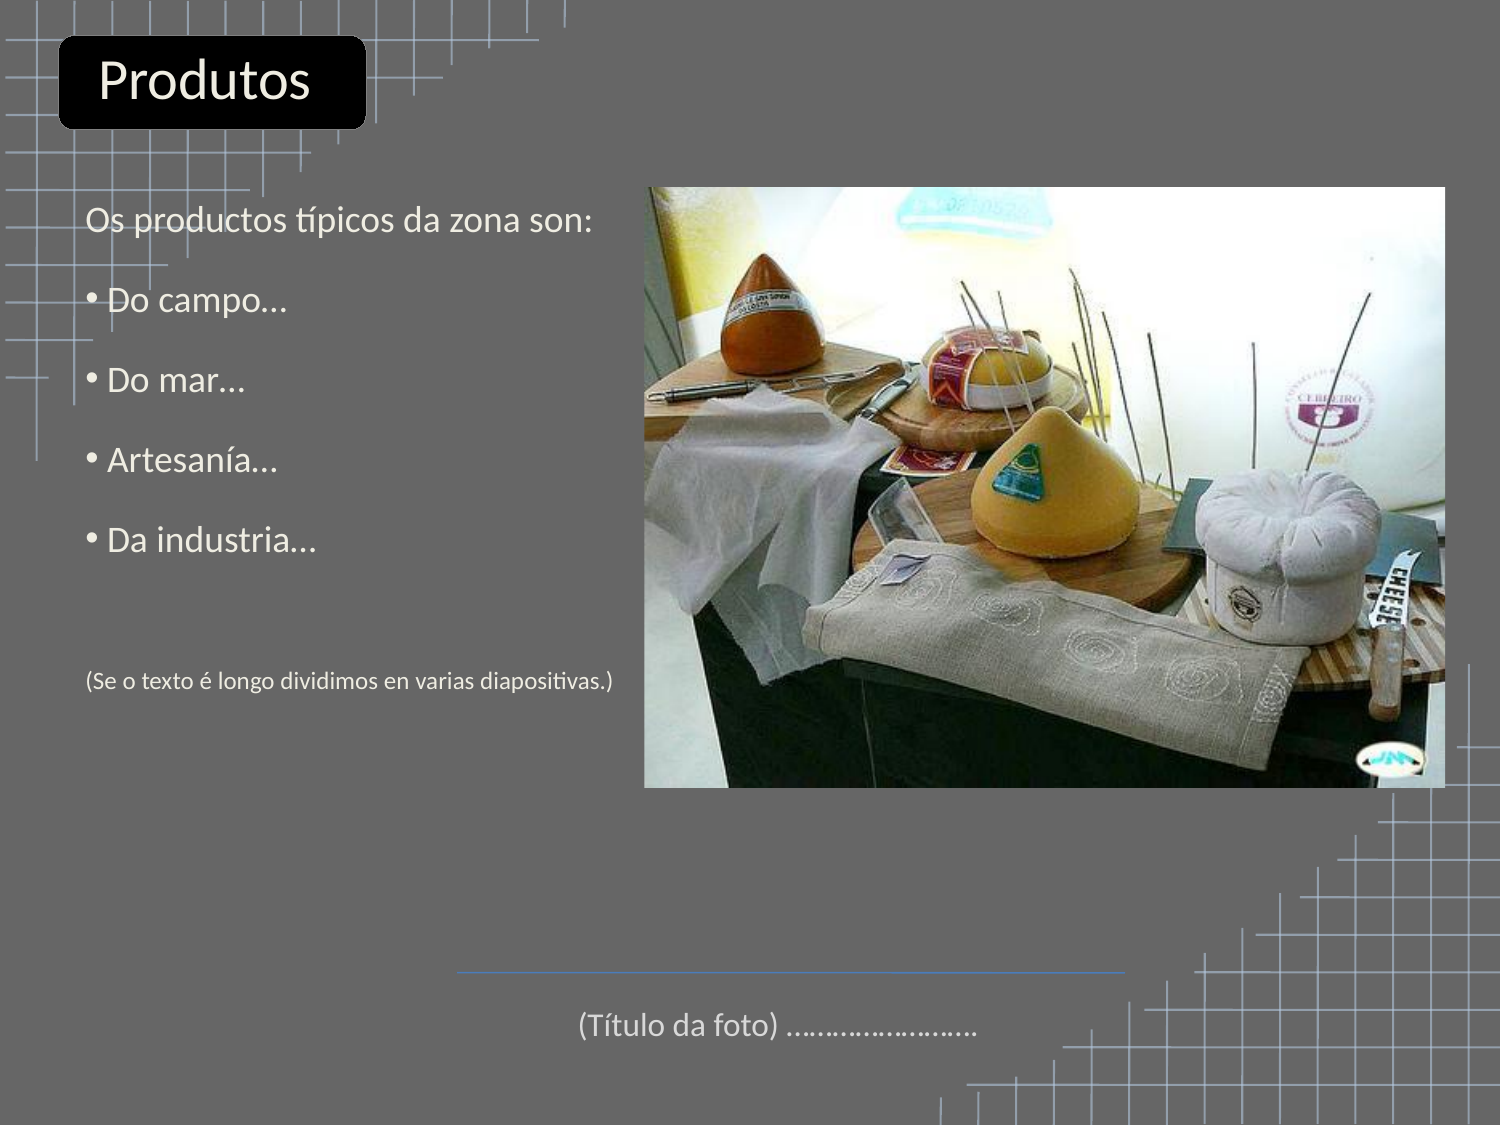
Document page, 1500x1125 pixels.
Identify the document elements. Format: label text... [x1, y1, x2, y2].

text_box (Título da foto) ……………………. [562, 996, 996, 1052]
text_box [69, 35, 367, 130]
title Produtos [58, 23, 352, 129]
text_box Os productos típicos da zona son: Do campo… Do mar… Artesanía… Da industria… (Se o texto é longo dividimos en varias diapositivas.) [70, 187, 727, 779]
text_box [644, 187, 1446, 788]
